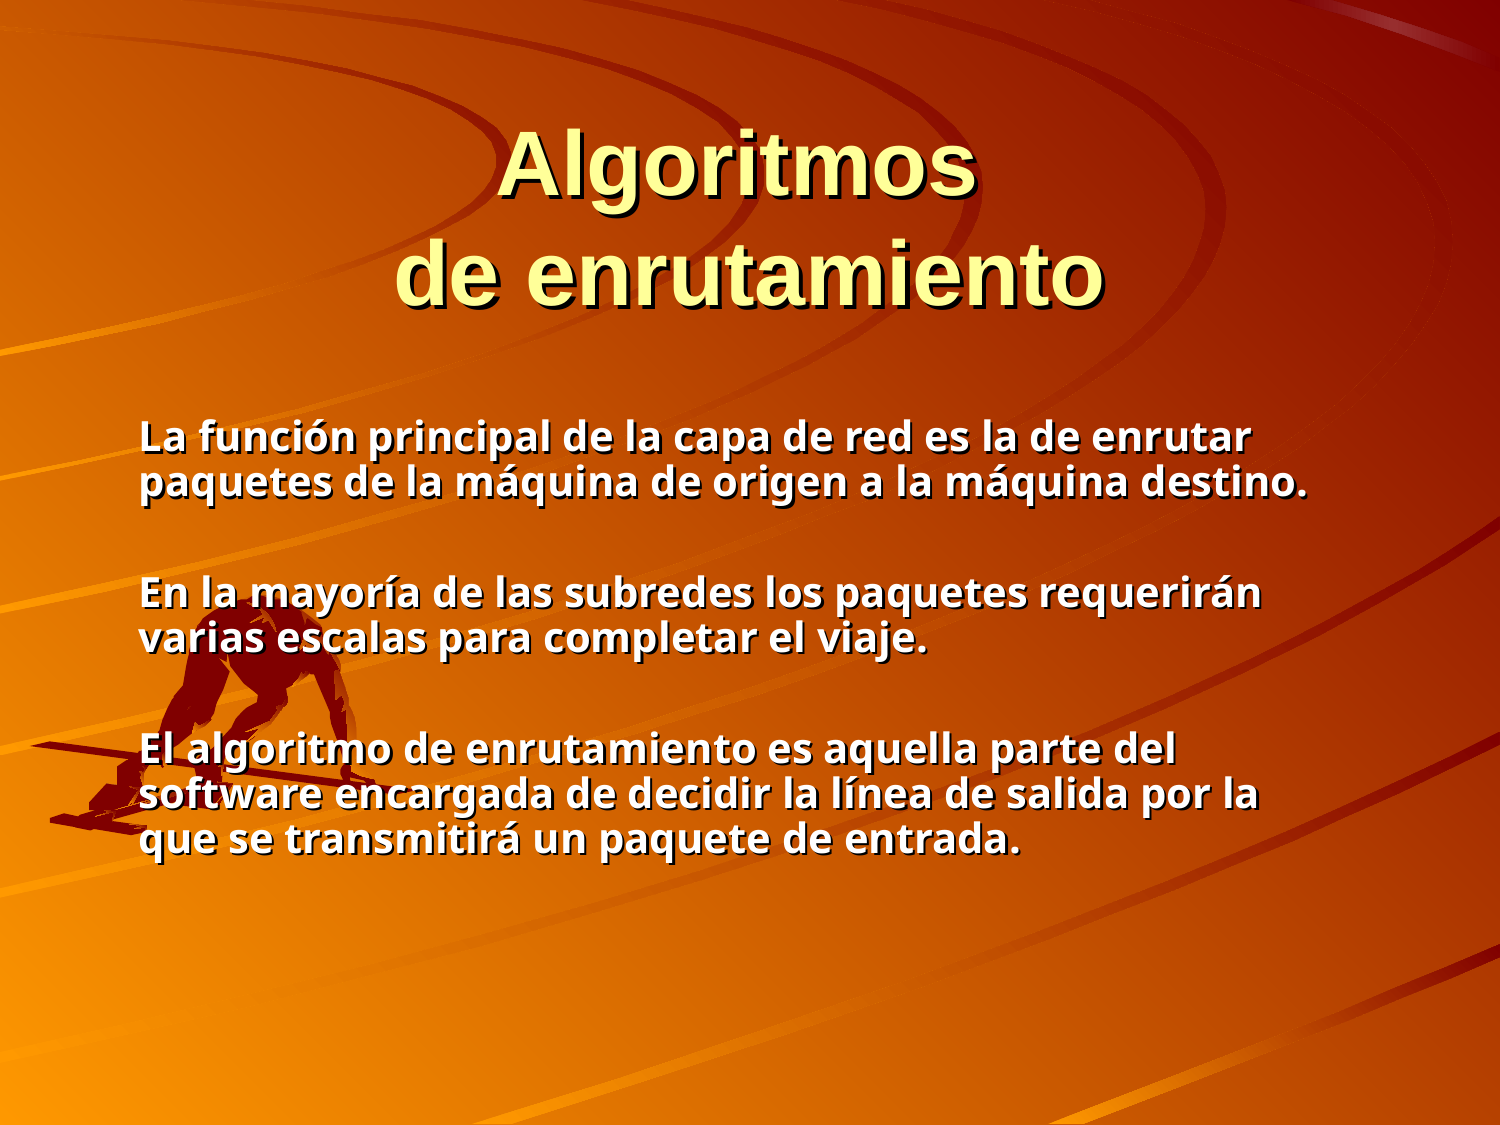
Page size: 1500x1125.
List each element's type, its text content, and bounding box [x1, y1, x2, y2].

title Algoritmos de enrutamiento [112, 90, 1388, 332]
text_box La función principal de la capa de red es la de enrutar paquetes de la máquina de origen a la máquina destino. En la mayoría de las subredes los paquetes requerirán varias escalas para completar el viaje. El algoritmo de enrutamiento es aquella parte del software encargada de decidir la línea de salida por la que se transmitirá un paquete de entrada. [123, 337, 1353, 954]
